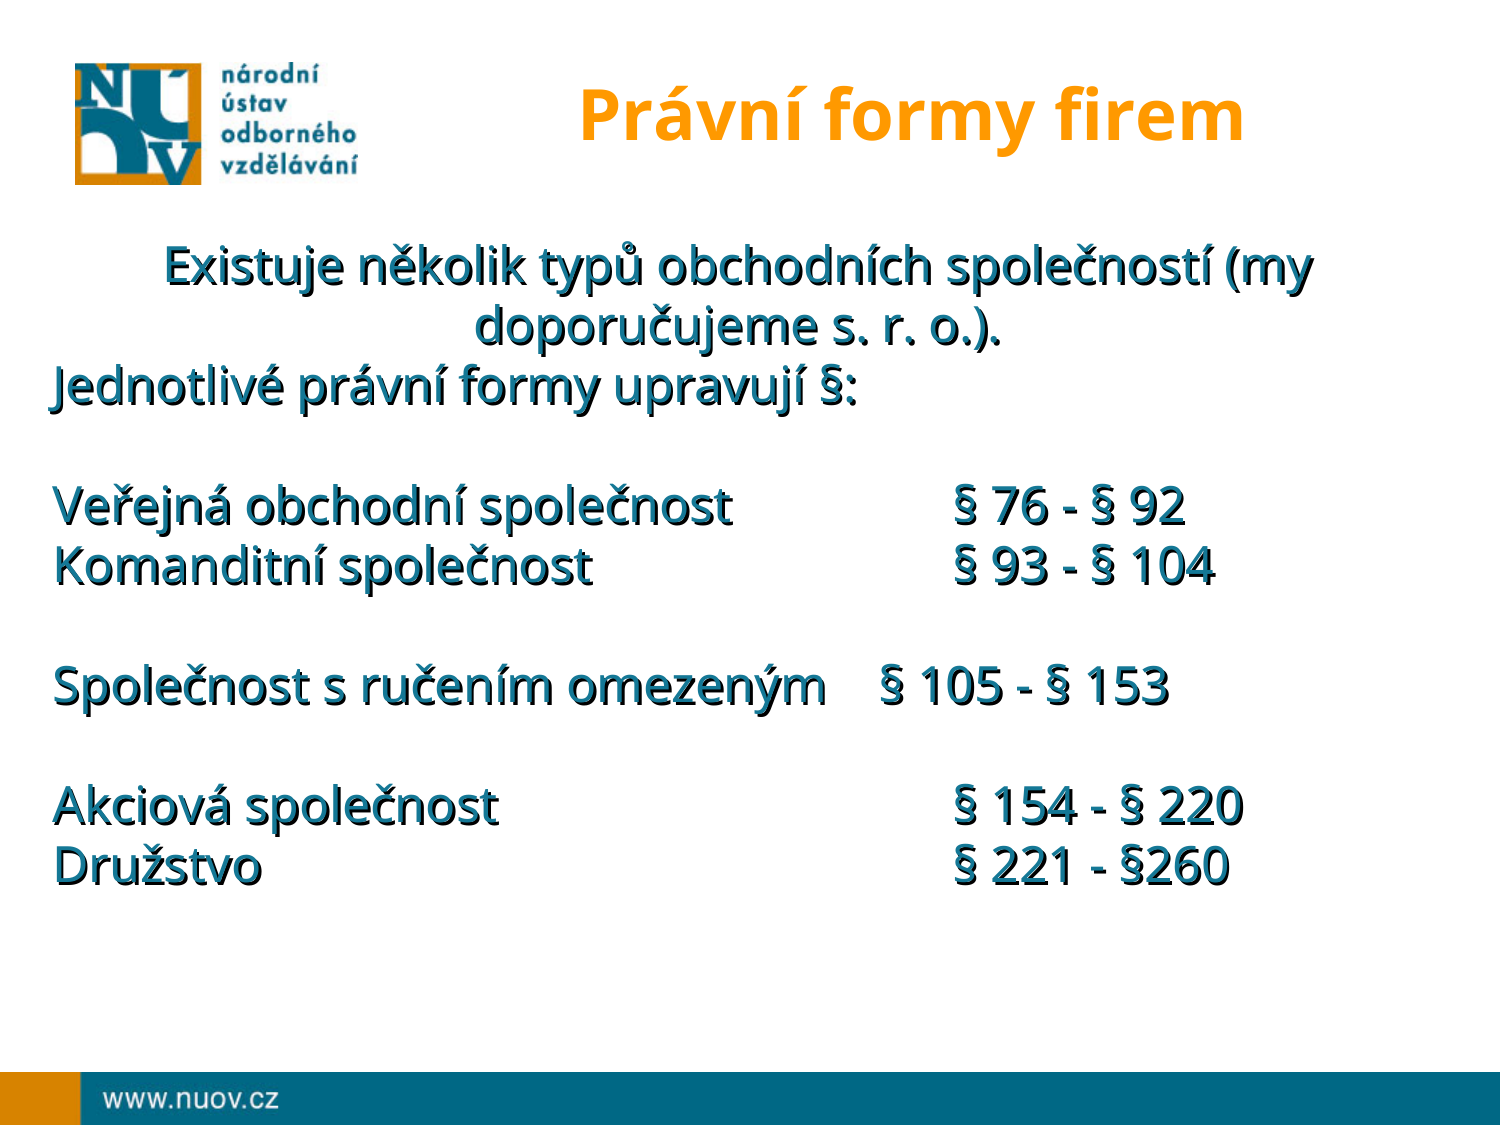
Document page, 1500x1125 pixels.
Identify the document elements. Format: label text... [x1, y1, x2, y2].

text_box [75, 62, 358, 185]
text_box Existuje několik typů obchodních společností (my doporučujeme s. r. o.). Jednotlivé právní formy upravují §: Veřejná obchodní společnost § 76 - § 92 Komanditní společnost § 93 - § 104 Společnost s ručením omezeným § 105 - § 153 Akciová společnost § 154 - § 220 Družstvo § 221 - §260 [37, 224, 1438, 901]
title Právní formy firem [399, 37, 1425, 188]
text_box [0, 1072, 1500, 1125]
